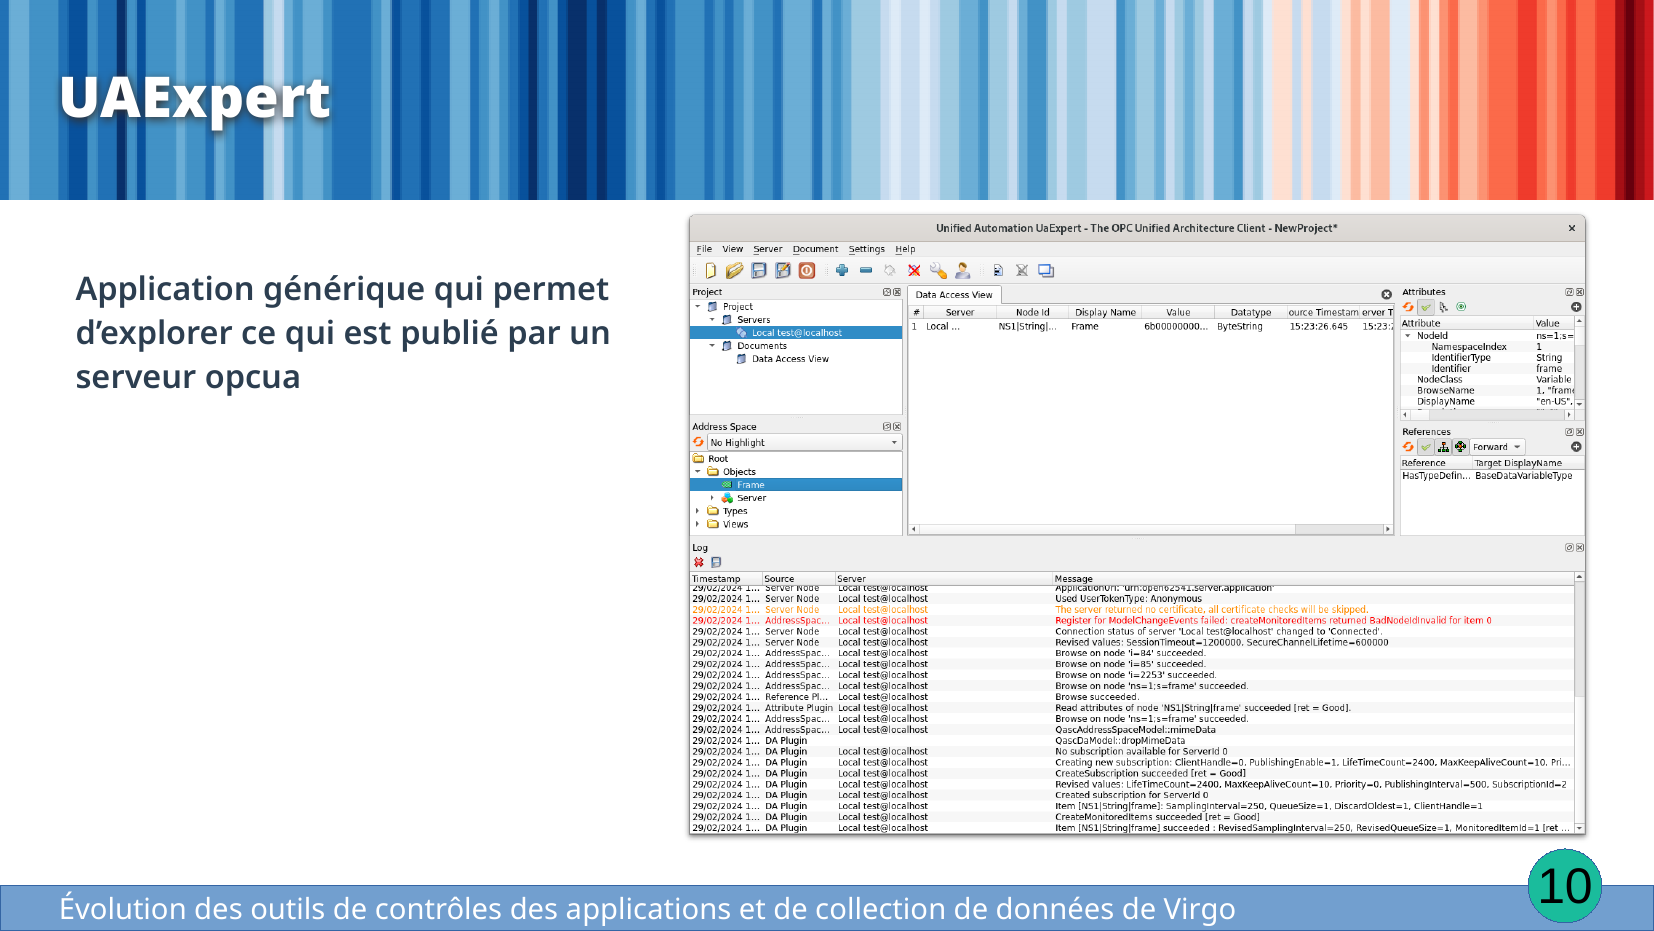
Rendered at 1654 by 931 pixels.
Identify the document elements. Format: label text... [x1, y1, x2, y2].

picture [679, 206, 1595, 846]
title UAExpert [59, 37, 1595, 155]
picture [0, 0, 1654, 200]
list Application générique qui permet d’explorer ce qui est publié par un serveur opcua [29, 265, 626, 403]
